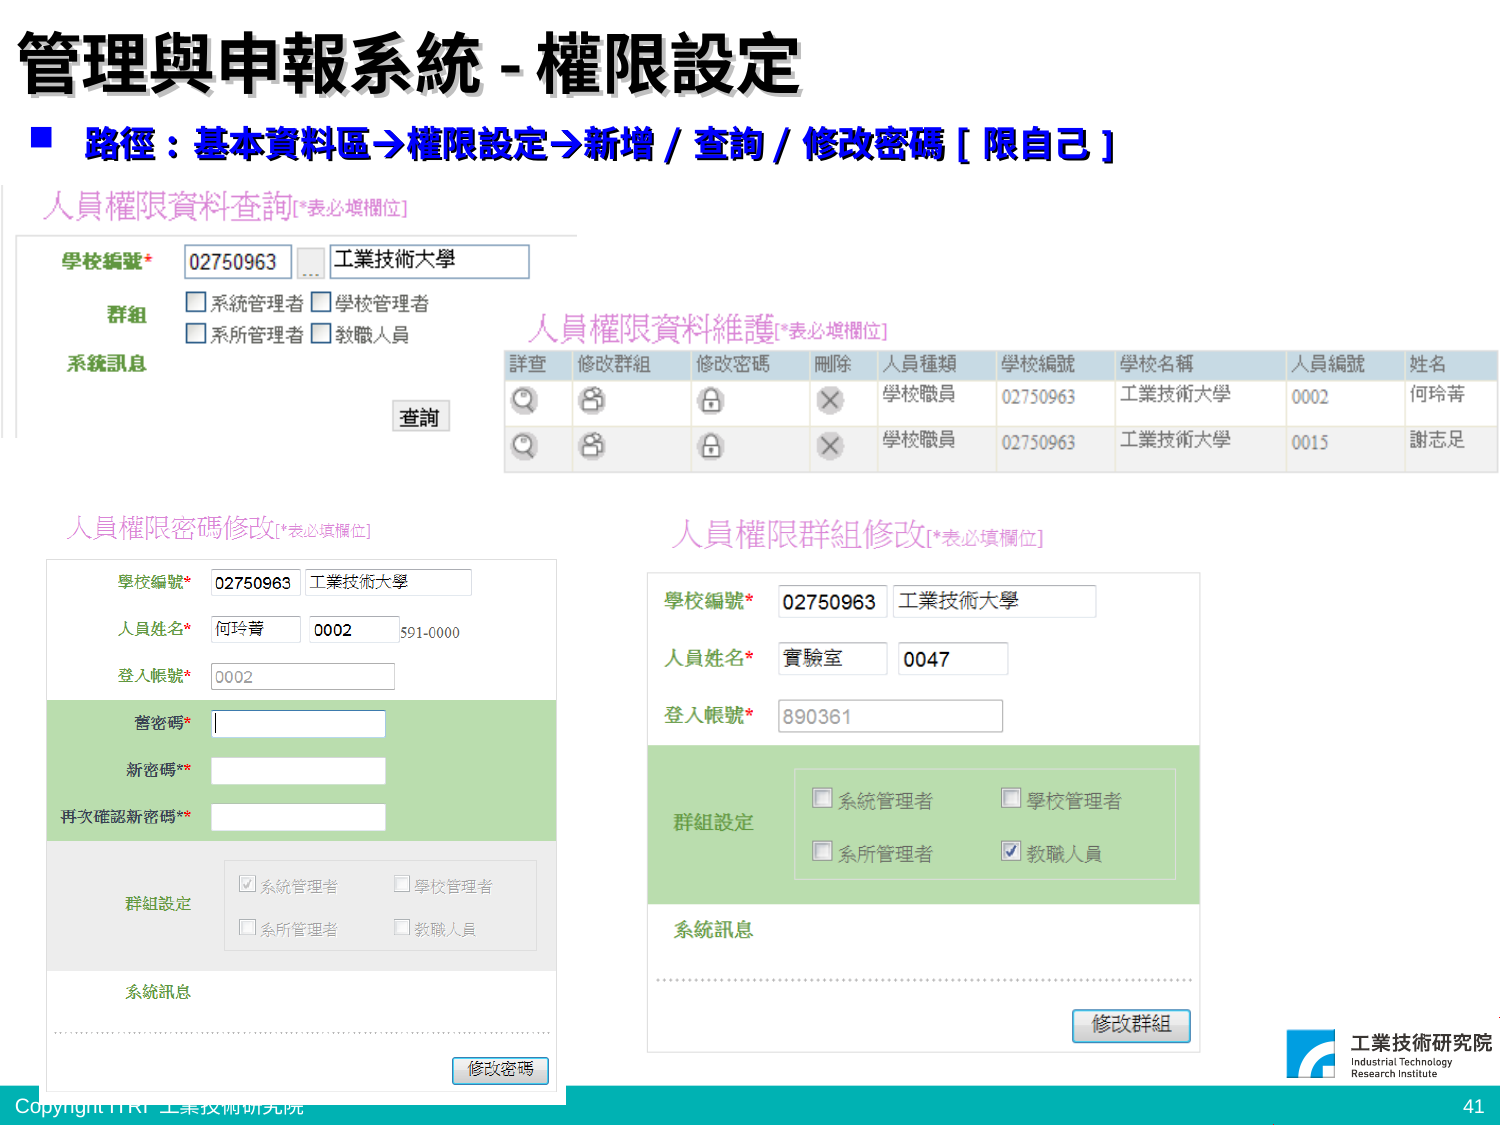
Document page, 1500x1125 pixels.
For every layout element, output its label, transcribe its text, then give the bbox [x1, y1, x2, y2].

picture [631, 496, 1210, 1058]
picture [0, 185, 1500, 478]
title 管理與申報系統-權限設定 [0, 0, 1218, 123]
picture [39, 496, 566, 1105]
text_box <編號> [1406, 1085, 1500, 1125]
text_box 路徑:基本資料區權限設定新增/查詢/修改密碼[限自己] [13, 118, 1350, 175]
